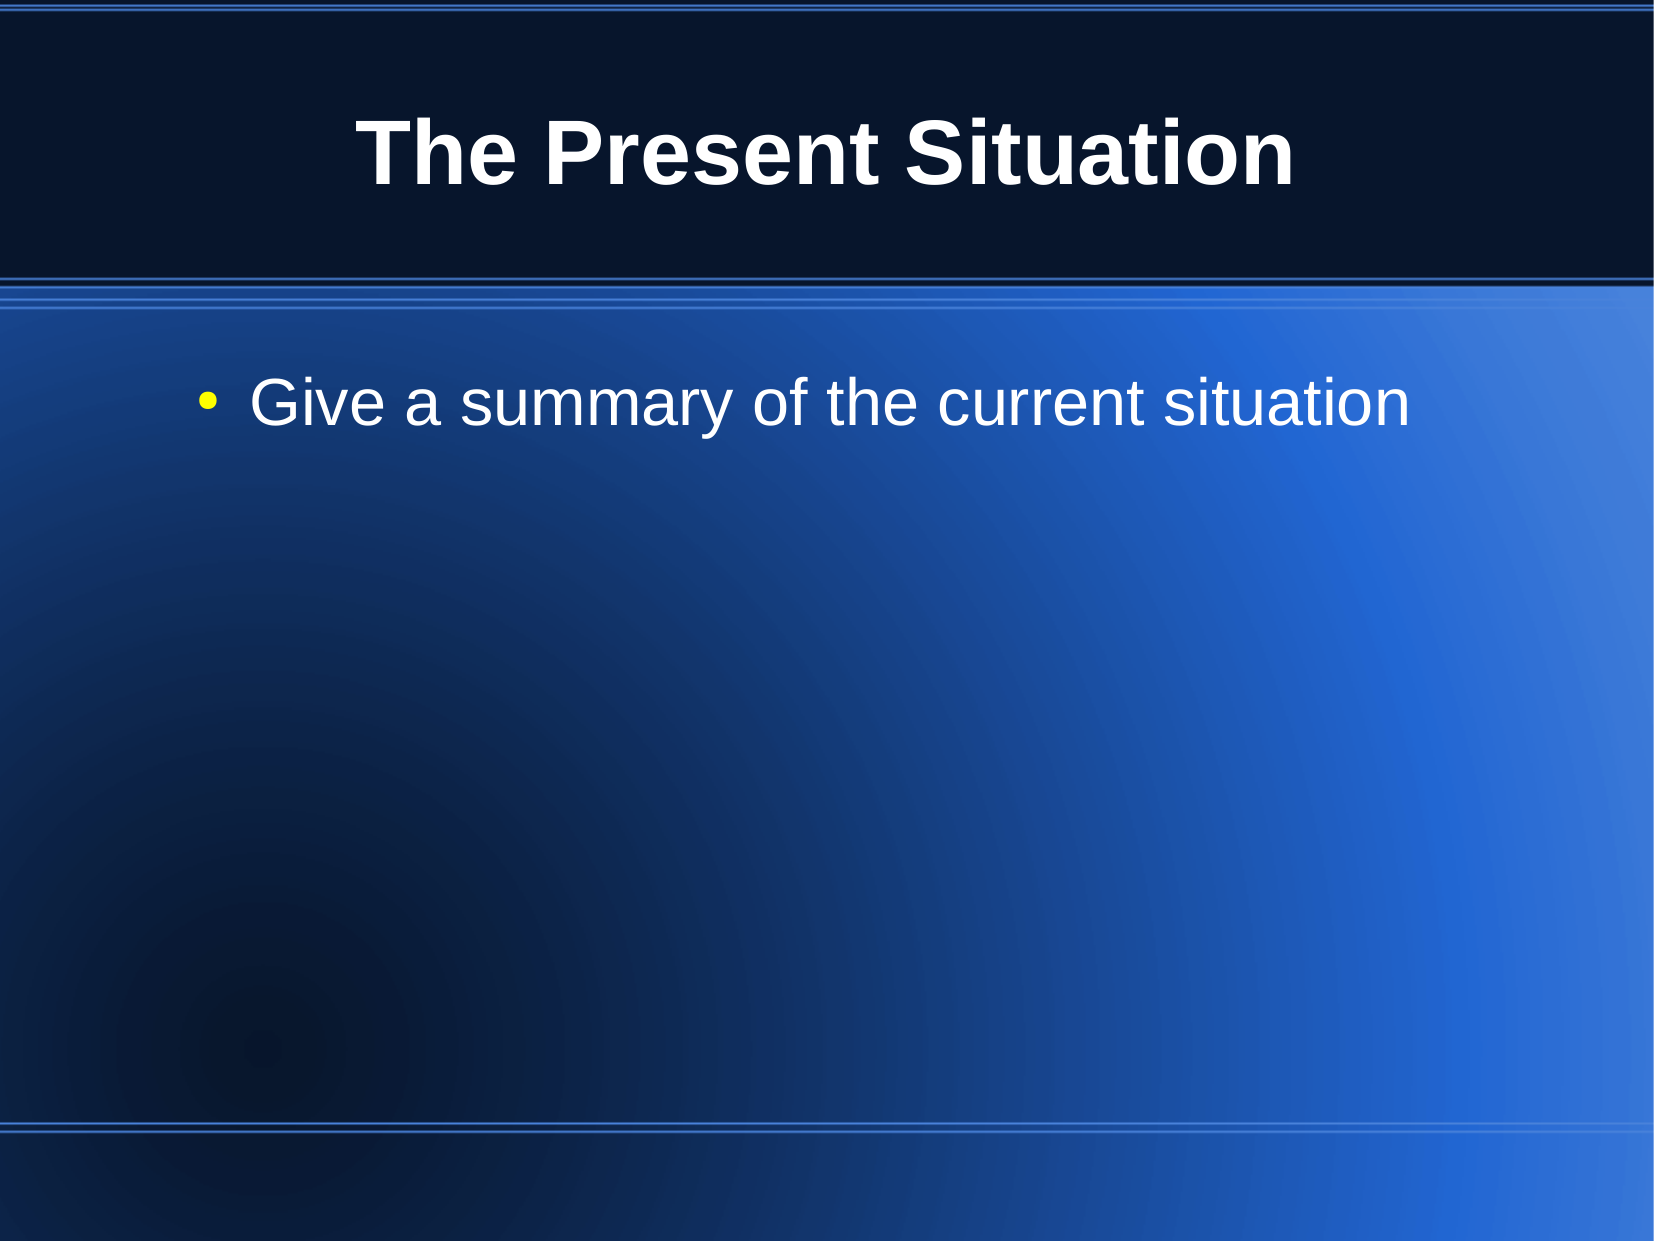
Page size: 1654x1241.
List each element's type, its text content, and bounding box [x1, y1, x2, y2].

picture [0, 0, 1654, 1241]
title The Present Situation [82, 49, 1571, 257]
list Give a summary of the current situation [178, 364, 1570, 1147]
